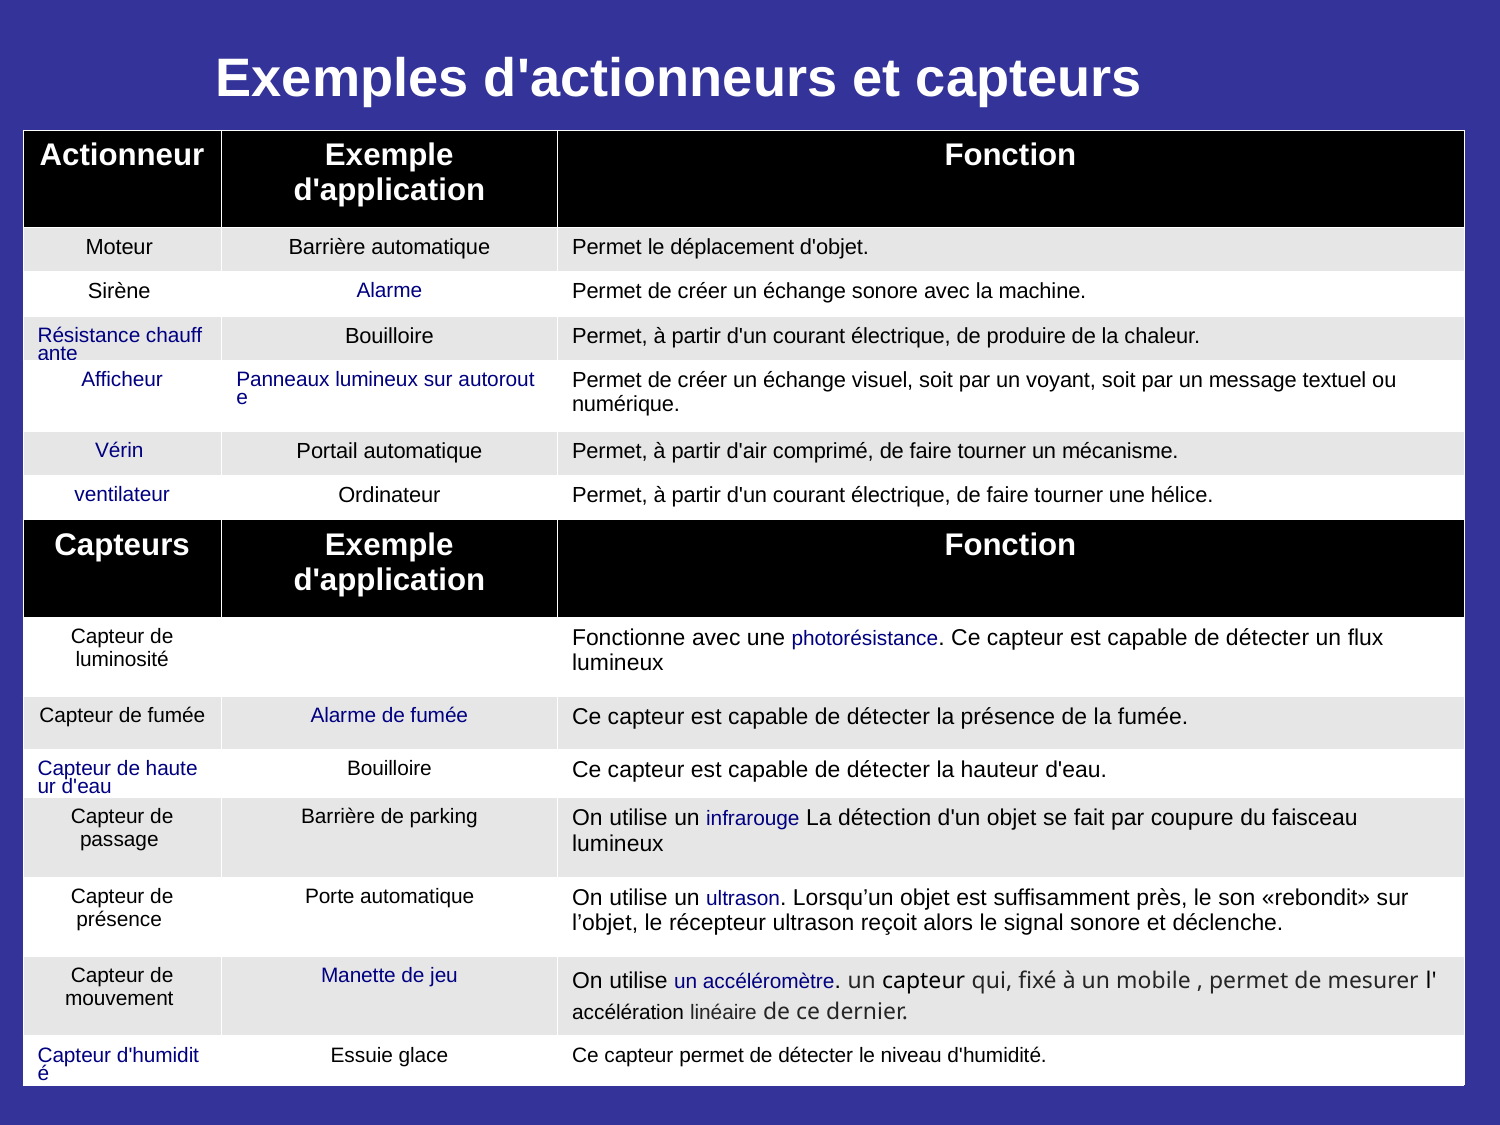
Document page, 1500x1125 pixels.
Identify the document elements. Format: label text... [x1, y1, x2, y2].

table_cell Fonction [558, 520, 1464, 617]
table_cell Capteurs [24, 520, 221, 617]
table_cell Bouilloire [222, 317, 557, 360]
table_cell Vérin [24, 432, 221, 475]
table_cell Panneaux lumineux sur autoroute [222, 361, 557, 431]
table_cell On utilise un infrarouge La détection d'un objet se fait par coupure du faisceau lumineux [558, 798, 1464, 877]
table_cell On utilise un ultrason. Lorsqu’un objet est suffisamment près, le son «rebondit» sur l’objet, le récepteur ultrason reçoit alors le signal sonore et déclenche. [558, 878, 1464, 956]
table_cell Permet le déplacement d'objet. [558, 228, 1464, 271]
table_cell Capteur de présence [24, 878, 221, 956]
table_cell Capteur d'humidité [24, 1036, 221, 1085]
table_cell Ce capteur permet de détecter le niveau d'humidité. [558, 1036, 1464, 1085]
table_cell Permet, à partir d'un courant électrique, de produire de la chaleur. [558, 317, 1464, 360]
table_cell Essuie glace [222, 1036, 557, 1085]
table_cell On utilise un accéléromètre. un capteur qui, fixé à un mobile , permet de mesurer l'accélération linéaire de ce dernier. [558, 957, 1464, 1035]
table_cell [222, 618, 557, 696]
table_cell Portail automatique [222, 432, 557, 475]
table_cell Porte automatique [222, 878, 557, 956]
table_cell Manette de jeu [222, 957, 557, 1035]
table_header Actionneur [24, 131, 221, 227]
table_cell Fonctionne avec une photorésistance. Ce capteur est capable de détecter un flux lumineux [558, 618, 1464, 696]
table_cell Sirène [24, 272, 221, 316]
table_header Exemple d'application [222, 131, 557, 227]
table_cell Ce capteur est capable de détecter la hauteur d'eau. [558, 750, 1464, 797]
table_cell ventilateur [24, 476, 221, 519]
table_cell Capteur de passage [24, 798, 221, 877]
table_cell Permet, à partir d'un courant électrique, de faire tourner une hélice. [558, 476, 1464, 519]
table_cell Bouilloire [222, 750, 557, 797]
table_cell Afficheur [24, 361, 221, 431]
text_box Exemples d'actionneurs et capteurs [200, 35, 1264, 116]
table_cell Capteur de mouvement [24, 957, 221, 1035]
table_cell Capteur de luminosité [24, 618, 221, 696]
table_cell Permet de créer un échange visuel, soit par un voyant, soit par un message textuel ou numérique. [558, 361, 1464, 431]
table_header Fonction [558, 131, 1464, 227]
table_cell Alarme de fumée [222, 697, 557, 749]
table_cell Moteur [24, 228, 221, 271]
table_cell Permet, à partir d'air comprimé, de faire tourner un mécanisme. [558, 432, 1464, 475]
table_cell Capteur de hauteur d'eau [24, 750, 221, 797]
table_cell Permet de créer un échange sonore avec la machine. [558, 272, 1464, 316]
table_cell Alarme [222, 272, 557, 316]
table_cell Barrière de parking [222, 798, 557, 877]
table_cell Ordinateur [222, 476, 557, 519]
table_cell Ce capteur est capable de détecter la présence de la fumée. [558, 697, 1464, 749]
table_cell Barrière automatique [222, 228, 557, 271]
table_cell Exemple d'application [222, 520, 557, 617]
table_cell Capteur de fumée [24, 697, 221, 749]
table_cell Résistance chauffante [24, 317, 221, 360]
